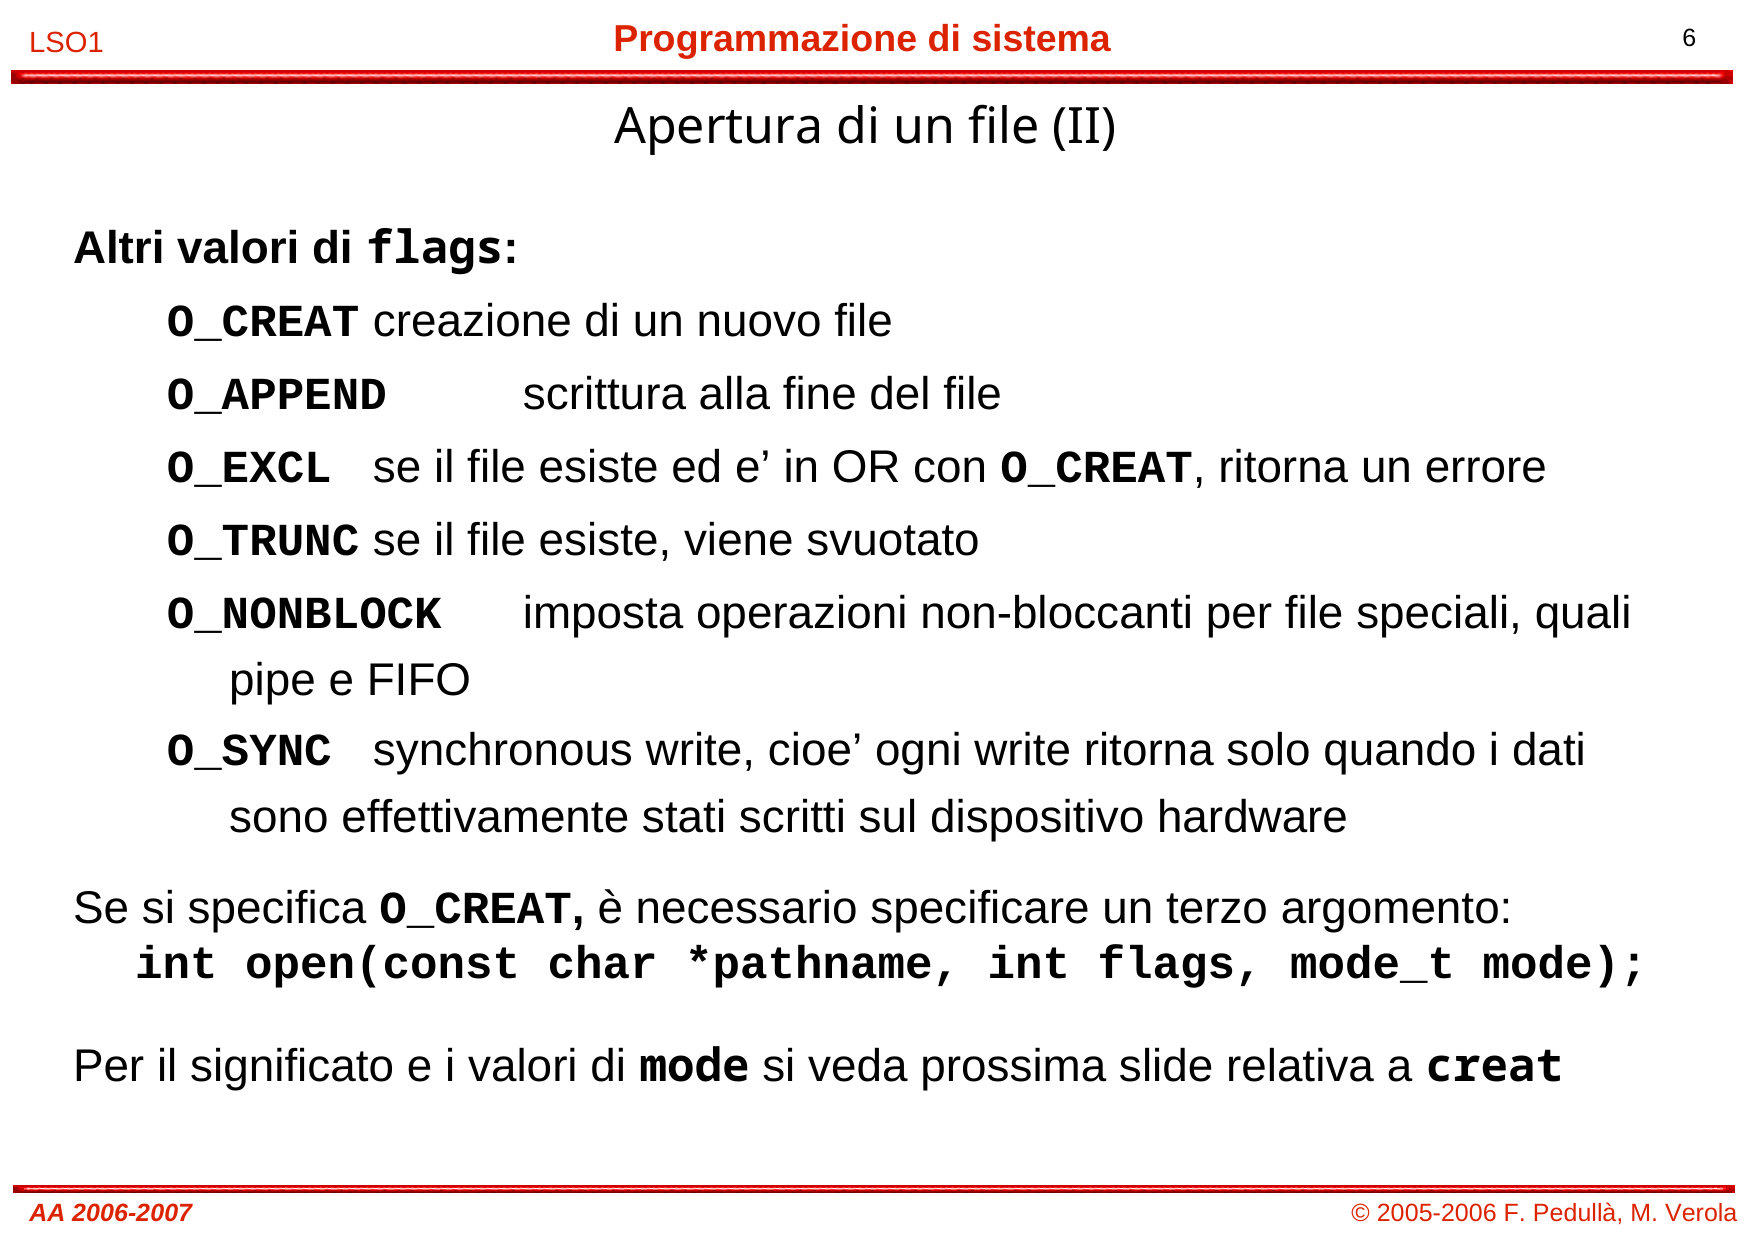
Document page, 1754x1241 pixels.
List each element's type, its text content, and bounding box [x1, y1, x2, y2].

picture [13, 1185, 1735, 1193]
list Altri valori di flags: O_CREAT creazione di un nuovo file O_APPEND scrittura alla fine del file O_EXCL se il file esiste ed e’ in OR con O_CREAT, ritorna un errore O_TRUNC se il file esiste, viene svuotato O_NONBLOCK imposta operazioni non-bloccanti per file speciali, quali pipe e FIFO O_SYNC synchronous write, cioe’ ogni write ritorna solo quando i dati sono effettivamente stati scritti sul dispositivo hardware Se si specifica O_CREAT, è necessario specificare un terzo argomento: int open(const char *pathname, int flags, mode_t mode); Per il significato e i valori di mode si veda prossima slide relativa a creat [58, 206, 1696, 1087]
title Apertura di un file (II) [514, 78, 1217, 174]
picture [11, 70, 1733, 84]
